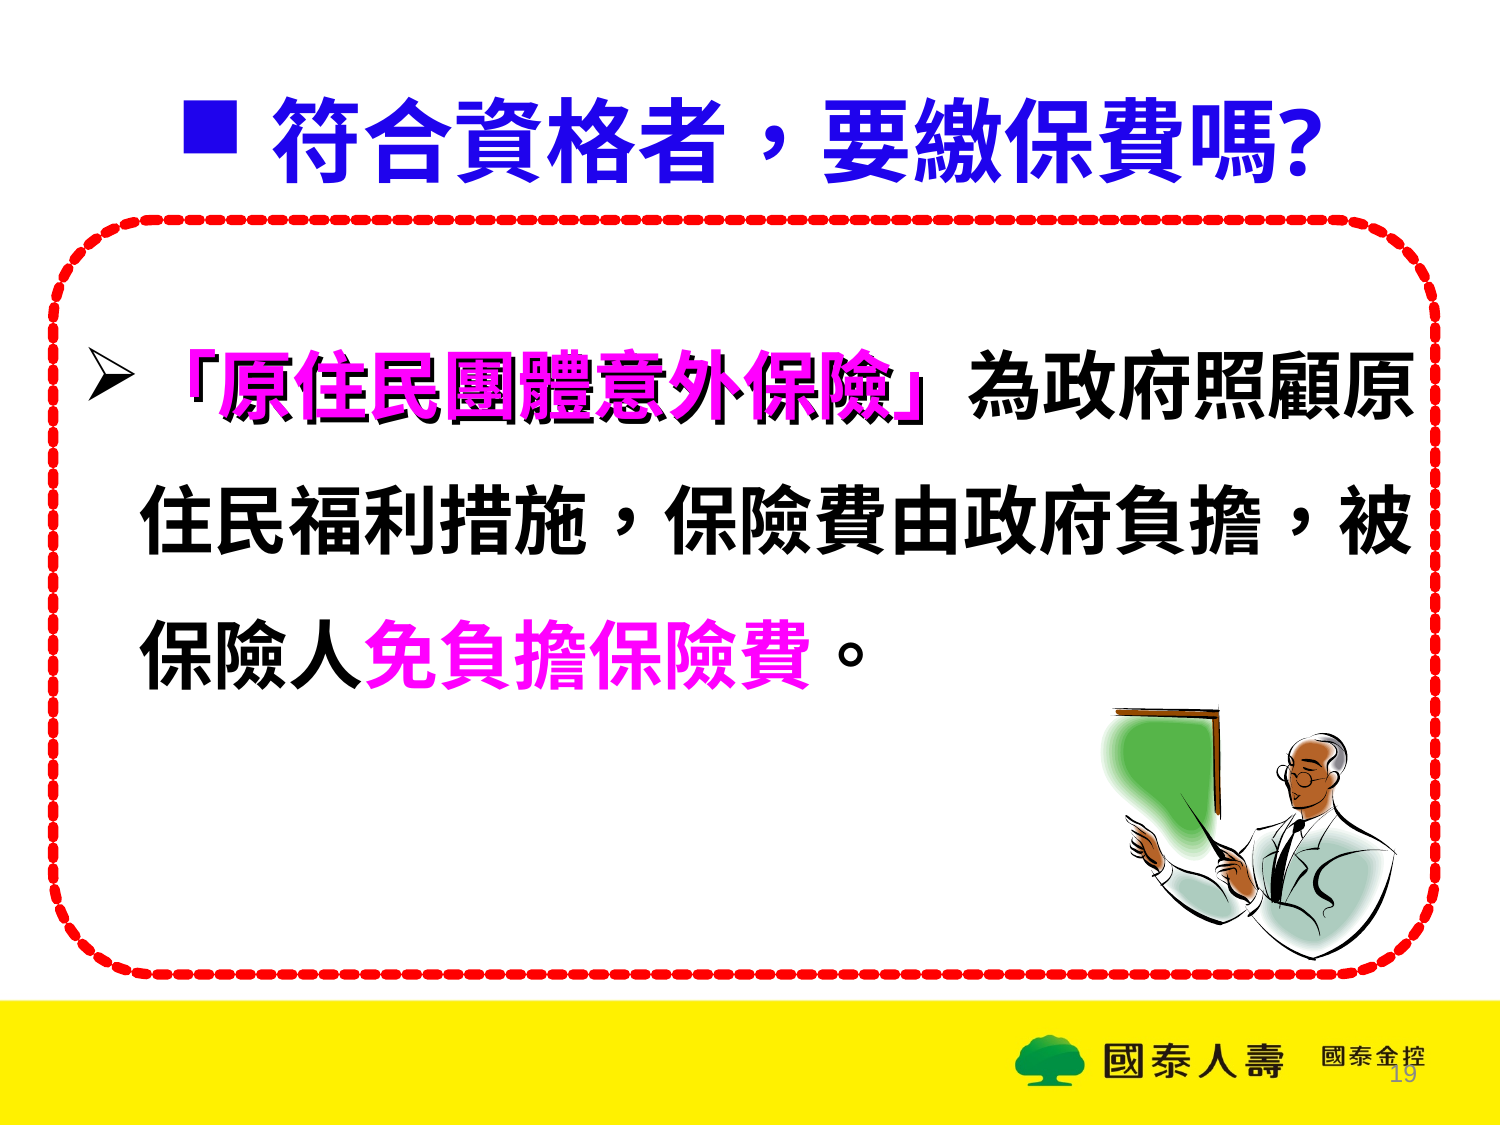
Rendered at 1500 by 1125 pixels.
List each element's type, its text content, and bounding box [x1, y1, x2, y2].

picture [0, 0, 1500, 1125]
list 「原住民團體意外保險」為政府照顧原住民福利措施，保險費由政府負擔，被保險人免負擔保險費。 [75, 278, 1426, 752]
title 符合資格者，要繳保費嗎? [118, 222, 1370, 233]
title 符合資格者，要繳保費嗎? [75, 45, 1426, 233]
text_box <編號> [1074, 1042, 1426, 1103]
